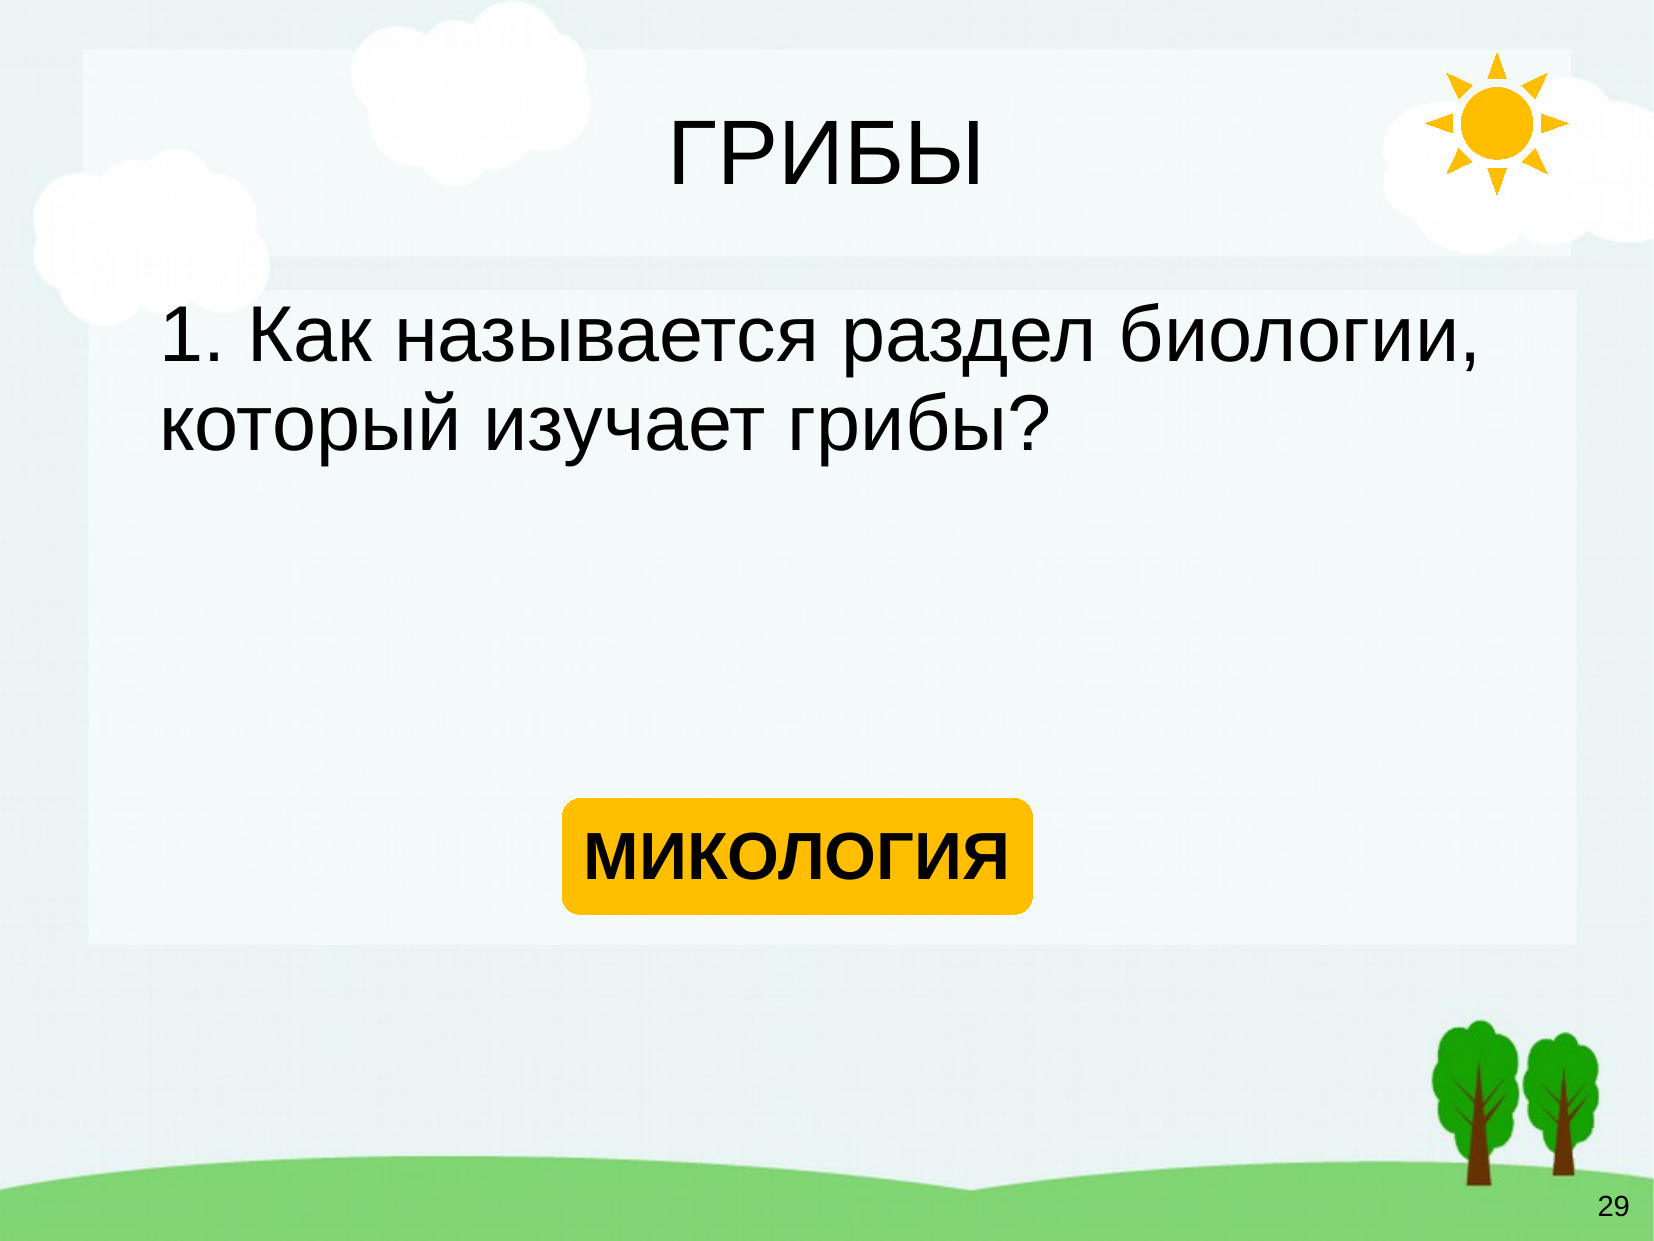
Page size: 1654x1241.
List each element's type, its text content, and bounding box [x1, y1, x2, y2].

text_box [1486, 167, 1508, 198]
text_box [1423, 112, 1454, 134]
list 1. Как называется раздел биологии, который изучает грибы? [88, 290, 1577, 945]
text_box [1486, 49, 1508, 80]
text_box МИКОЛОГИЯ [561, 797, 1034, 916]
text_box [1444, 71, 1474, 100]
text_box [1460, 86, 1535, 161]
picture [0, 0, 1654, 1241]
text_box [1520, 146, 1550, 176]
title ГРИБЫ [82, 49, 1571, 257]
text_box [1444, 146, 1474, 176]
text_box [1520, 71, 1550, 100]
text_box [1540, 112, 1571, 134]
